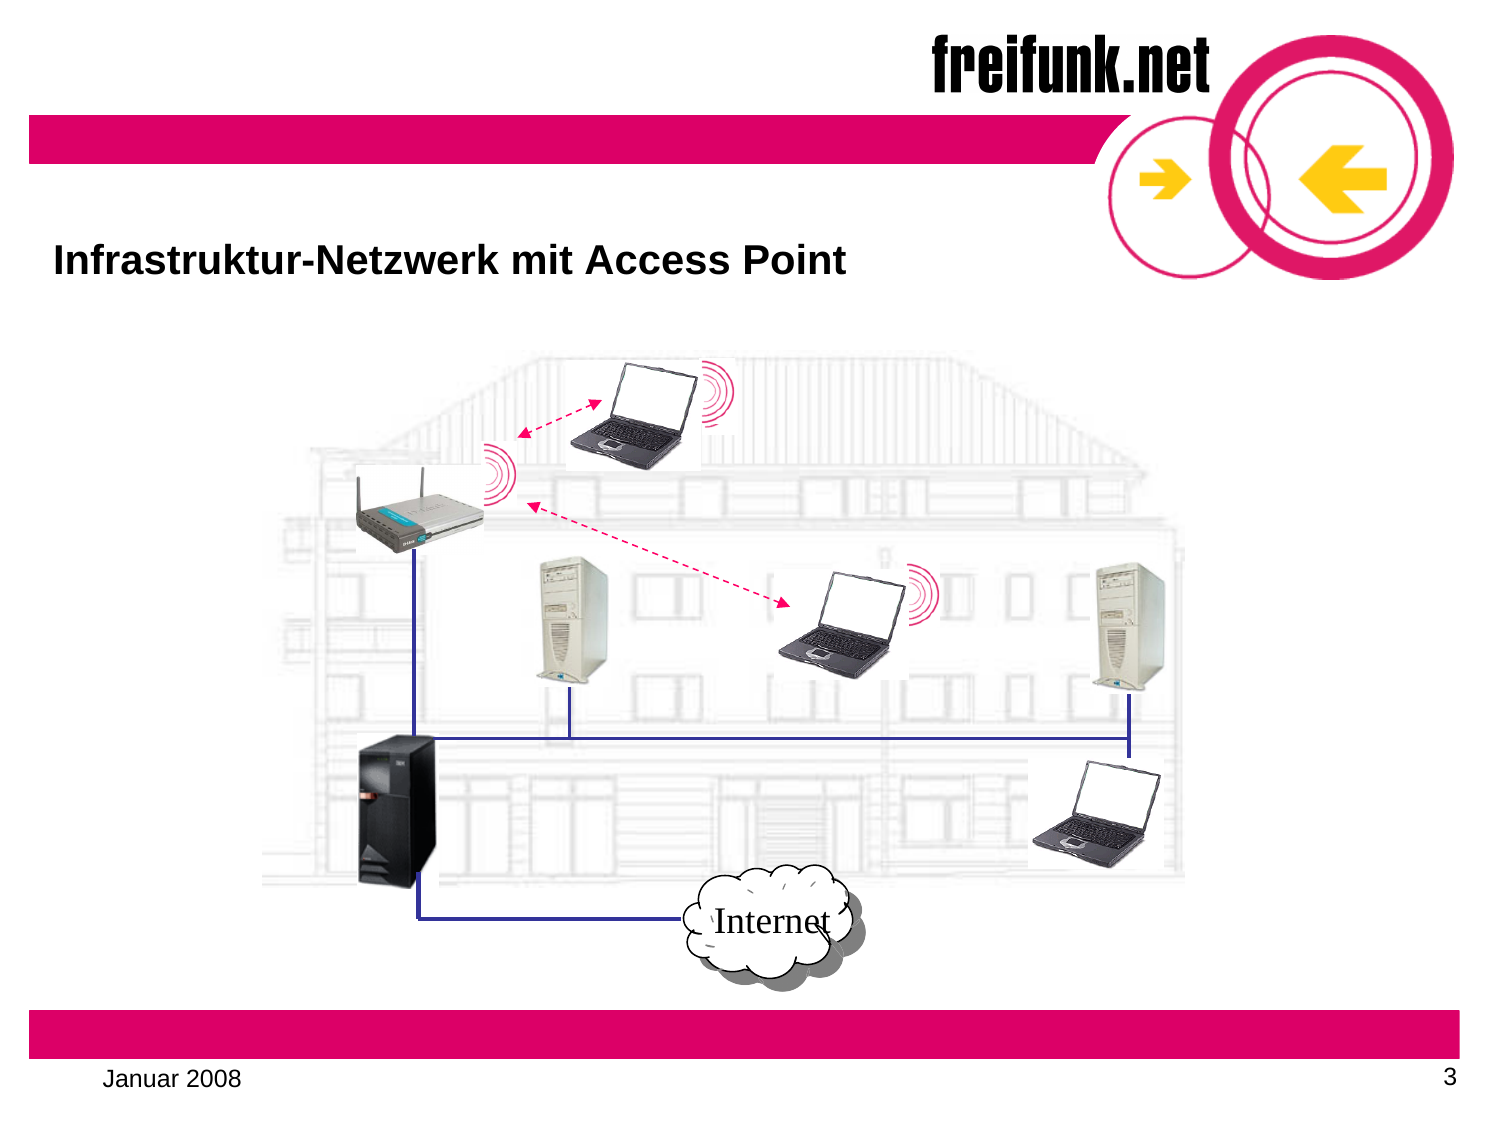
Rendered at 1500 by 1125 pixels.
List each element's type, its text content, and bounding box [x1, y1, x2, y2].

picture [932, 34, 1454, 280]
text_box Internet [699, 889, 850, 950]
text_box [701, 865, 847, 889]
text_box [683, 894, 829, 979]
picture [262, 350, 1185, 889]
text_box Infrastruktur-Netzwerk mit Access Point [53, 233, 1046, 313]
